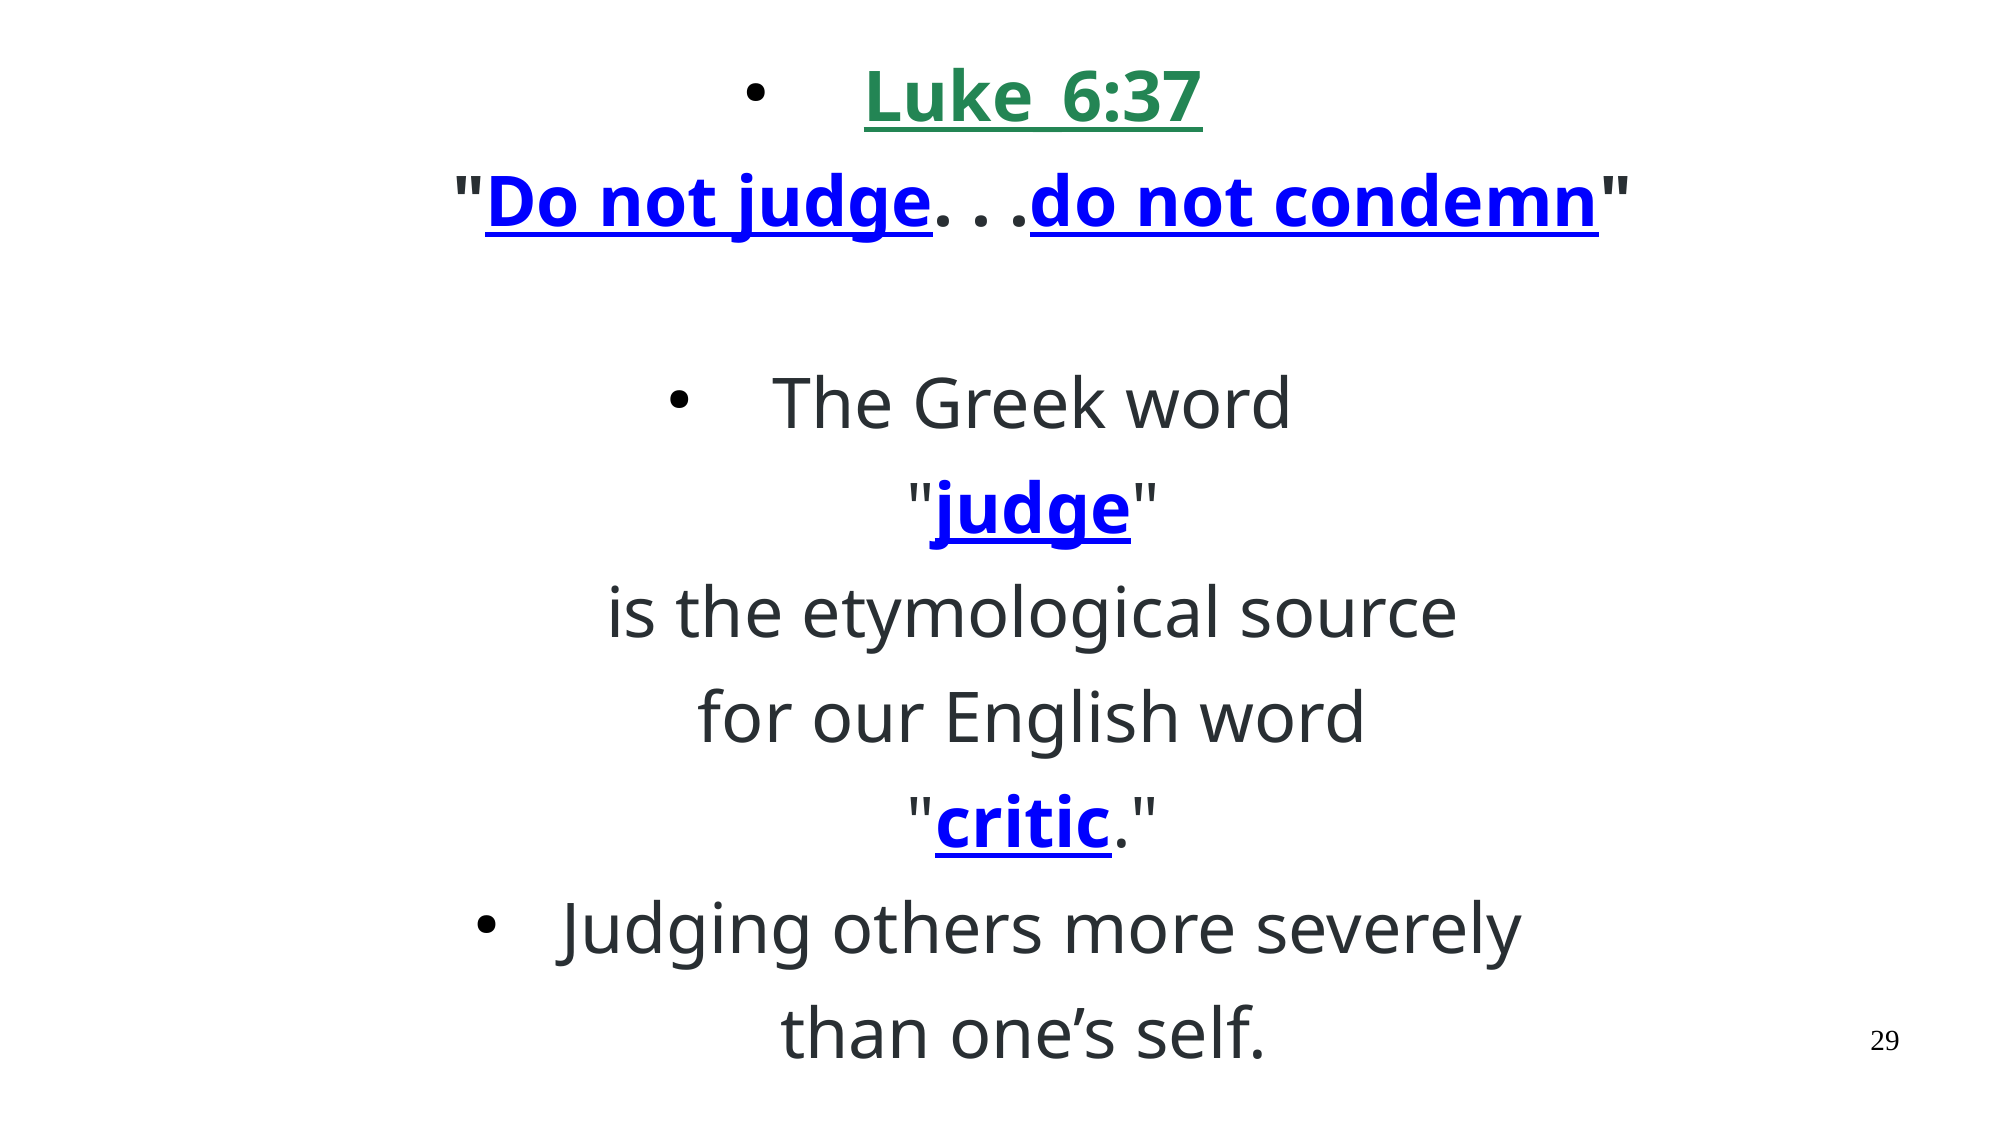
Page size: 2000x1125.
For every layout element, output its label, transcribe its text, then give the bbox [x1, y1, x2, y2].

list Luke_6:37 "Do not judge. . .do not condemn" The Greek word "judge" is the etymological source for our English word "critic." Judging others more severely than one’s self. [37, 37, 1988, 1088]
